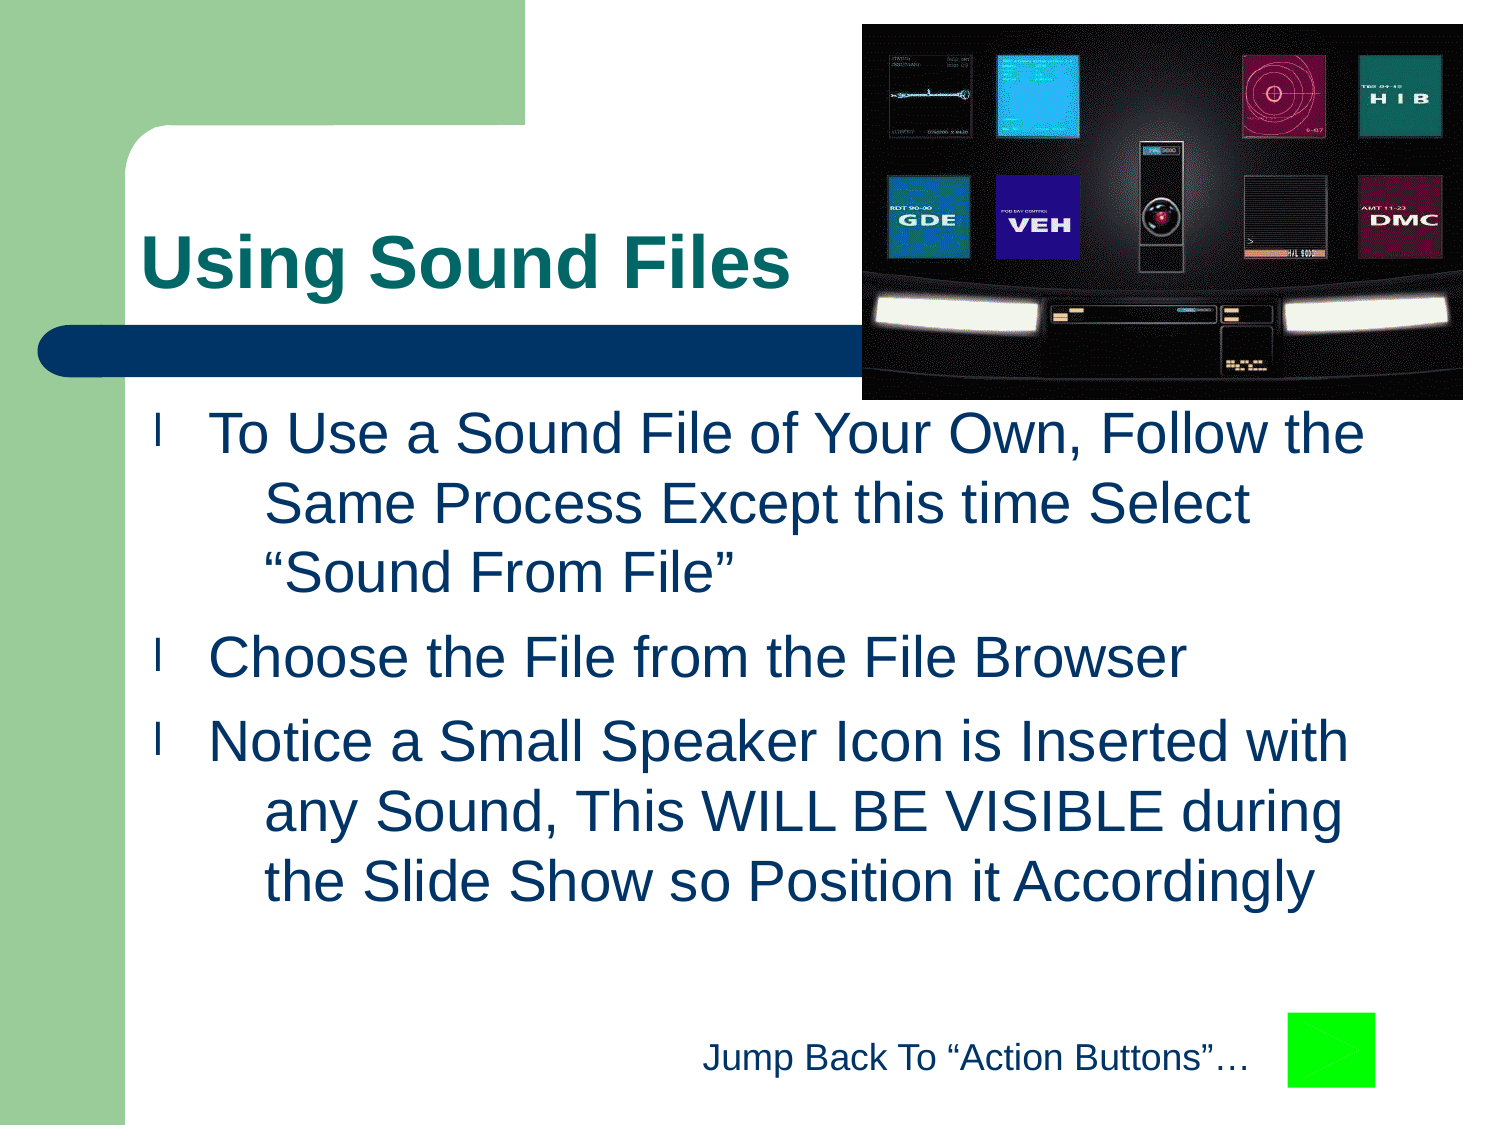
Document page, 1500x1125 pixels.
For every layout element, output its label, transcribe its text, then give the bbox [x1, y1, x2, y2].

list To Use a Sound File of Your Own, Follow the Same Process Except this time Select “Sound From File” Choose the File from the File Browser Notice a Small Speaker Icon is Inserted with any Sound, This WILL BE VISIBLE during the Slide Show so Position it Accordingly [137, 387, 1400, 999]
title Using Sound Files [125, 125, 862, 313]
text_box Jump Back To “Action Buttons”… [687, 1025, 1288, 1086]
picture [862, 24, 1463, 400]
text_box [1287, 1012, 1376, 1088]
